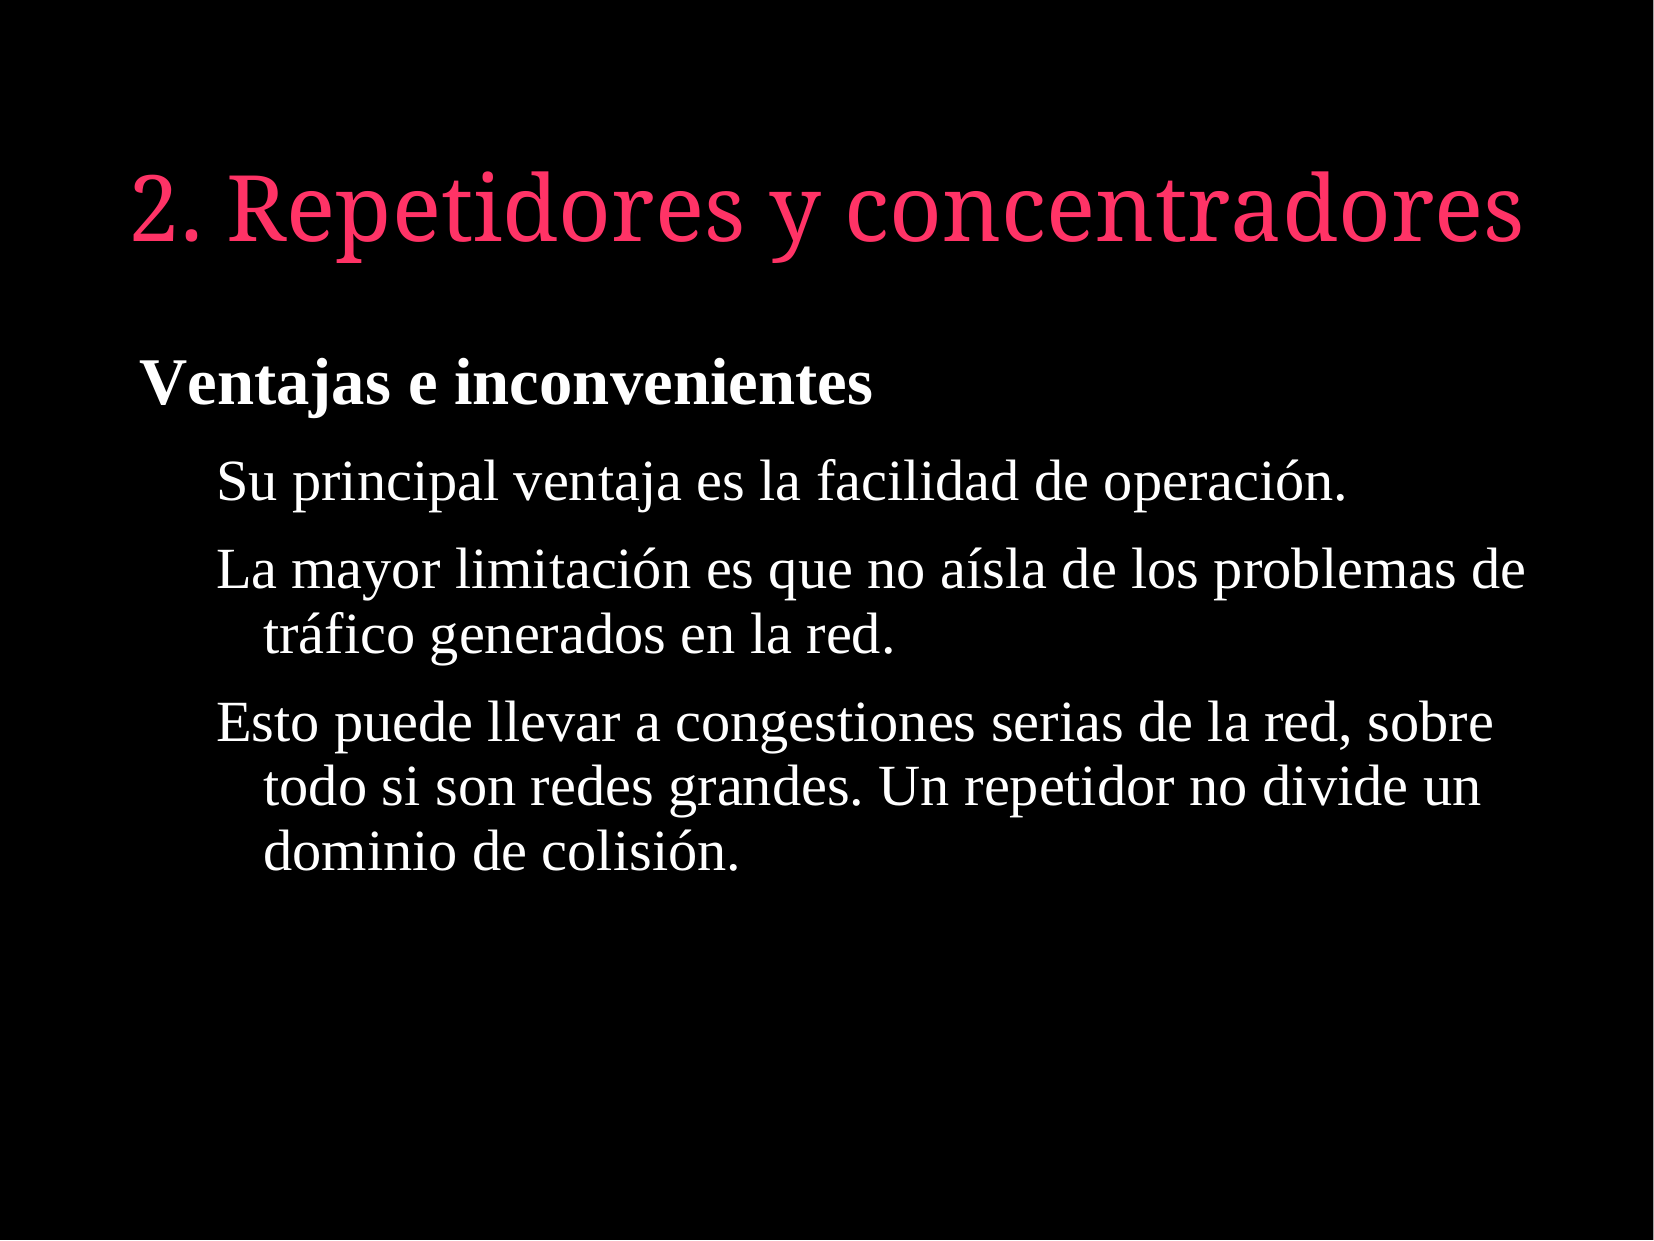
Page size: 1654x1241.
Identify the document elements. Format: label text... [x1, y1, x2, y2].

title 2. Repetidores y concentradores [121, 102, 1534, 311]
list Ventajas e inconvenientes Su principal ventaja es la facilidad de operación. La mayor limitación es que no aísla de los problemas de tráfico generados en la red. Esto puede llevar a congestiones serias de la red, sobre todo si son redes grandes. Un repetidor no divide un dominio de colisión. [121, 344, 1534, 1127]
